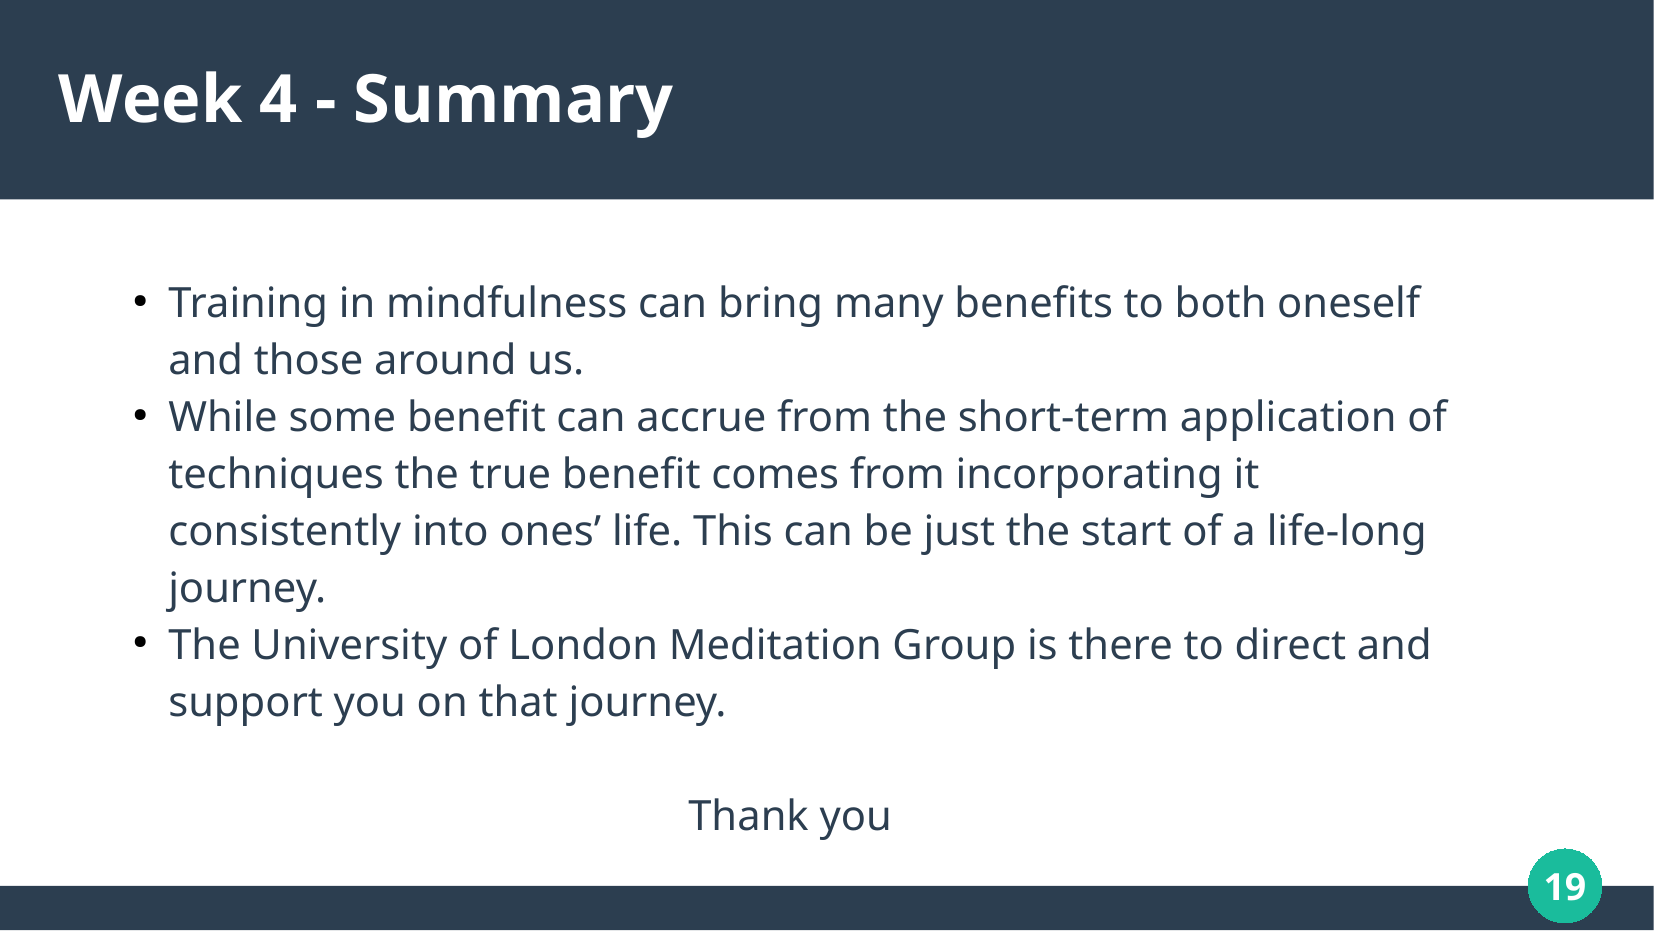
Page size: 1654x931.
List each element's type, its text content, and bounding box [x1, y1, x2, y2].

title Week 4 - Summary [59, 37, 1595, 156]
text_box Training in mindfulness can bring many benefits to both oneself and those around us. While some benefit can accrue from the short-term application of techniques the true benefit comes from incorporating it consistently into ones’ life. This can be just the start of a life-long journey. The University of London Meditation Group is there to direct and support you on that journey. Thank you [118, 265, 1477, 851]
